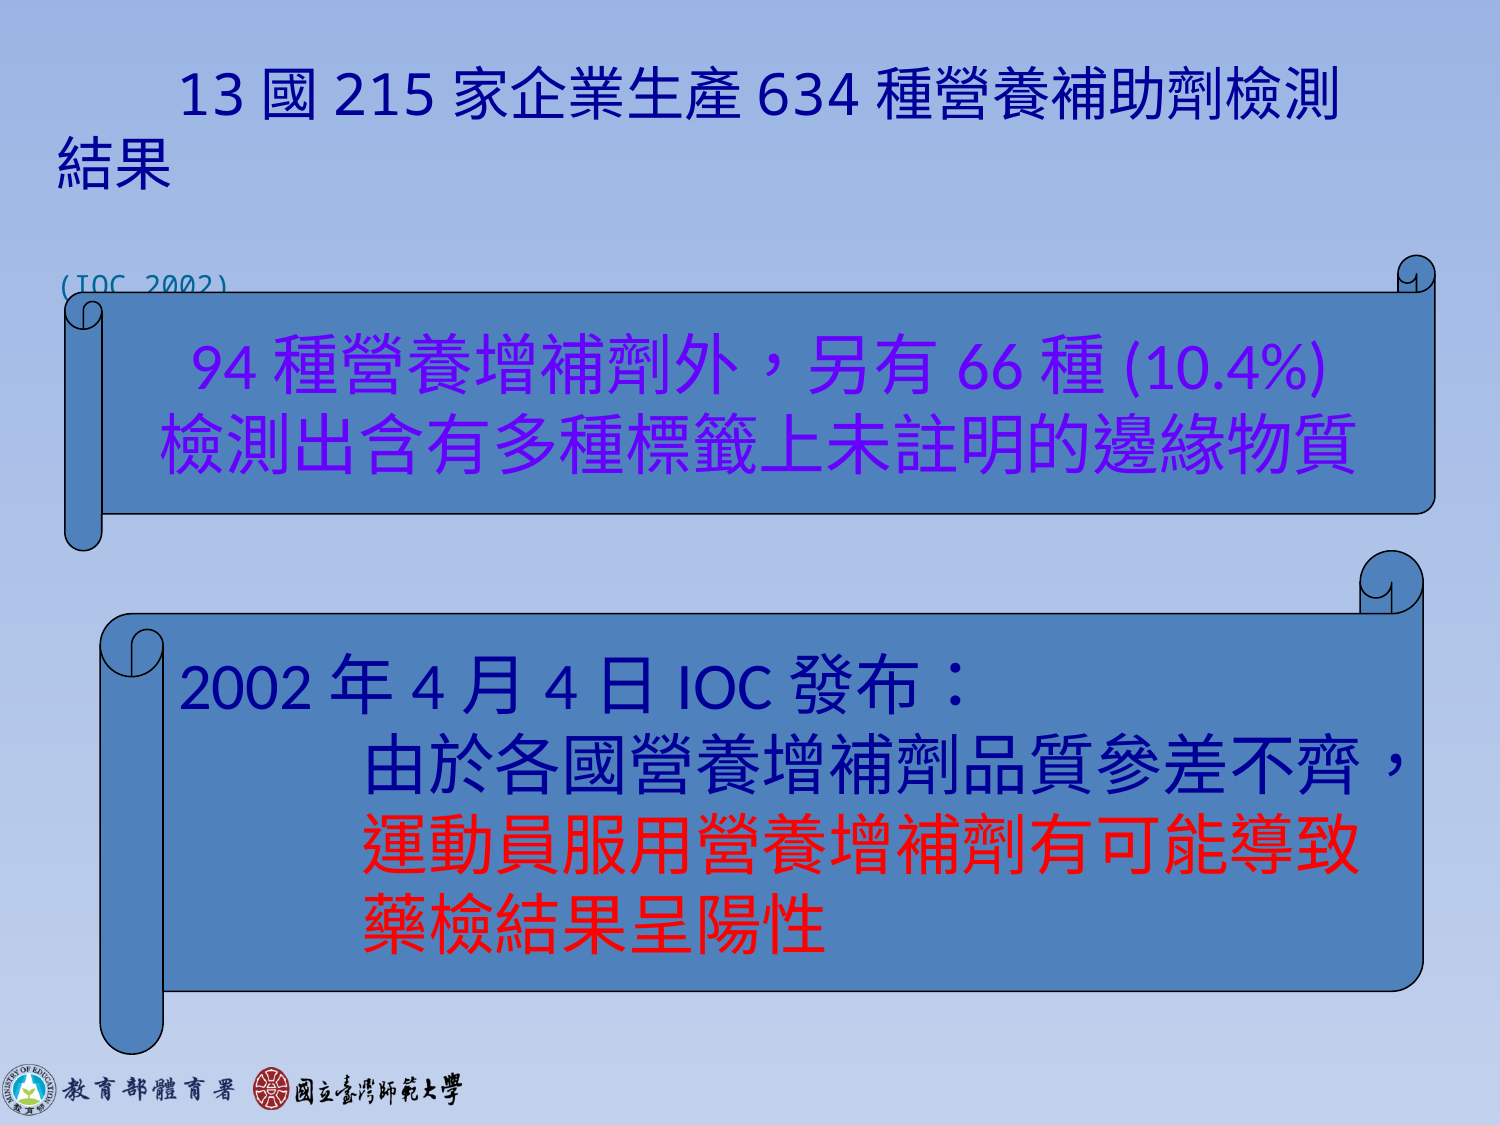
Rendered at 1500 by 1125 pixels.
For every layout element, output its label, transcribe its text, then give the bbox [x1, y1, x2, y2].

text_box 13國215家企業生產634種營養補助劑檢測結果 (IOC,2002) [41, 49, 1411, 309]
text_box 2002年4月4日IOC發布： 由於各國營養增補劑品質參差不齊， 運動員服用營養增補劑有可能導致 藥檢結果呈陽性 [100, 550, 1424, 1055]
text_box 94種營養增補劑外，另有66種(10.4%) 檢測出含有多種標籤上未註明的邊緣物質 [64, 255, 1435, 551]
